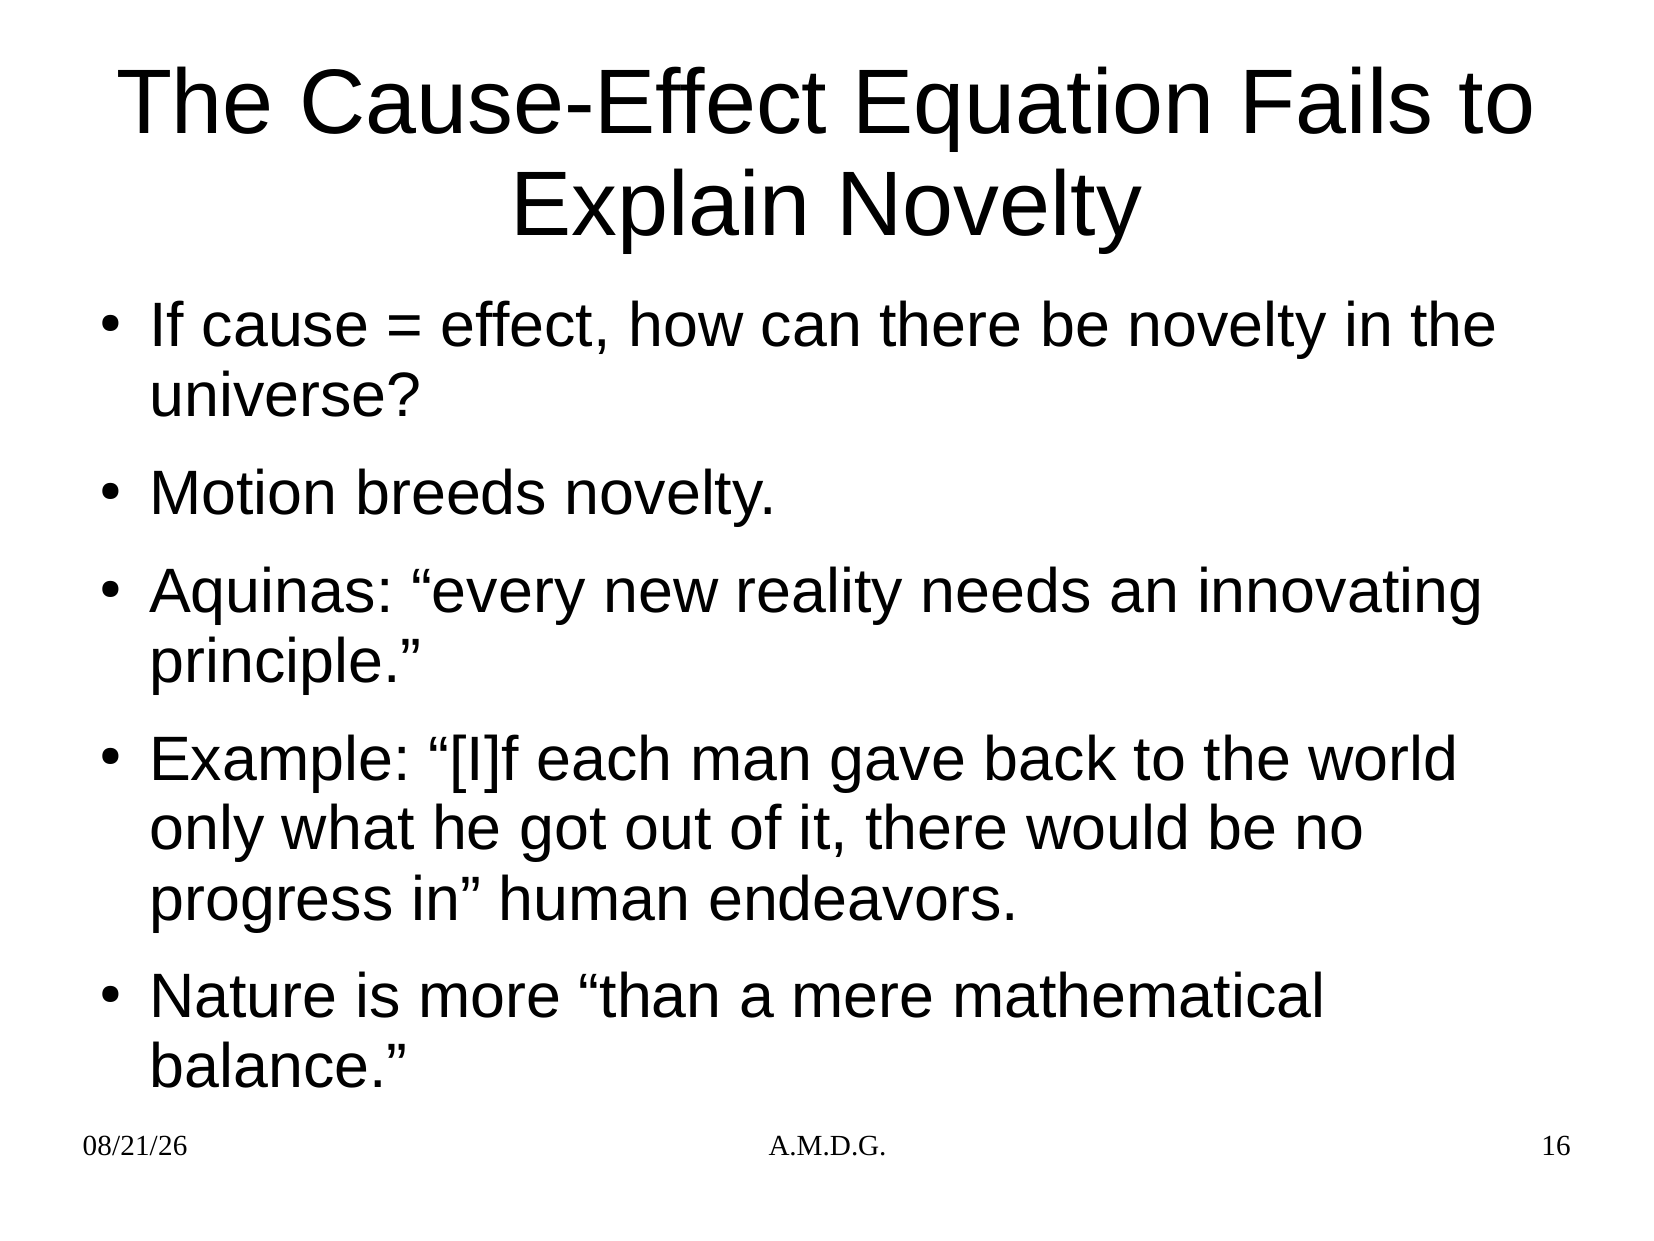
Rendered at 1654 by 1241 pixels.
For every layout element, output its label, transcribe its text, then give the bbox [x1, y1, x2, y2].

list If cause = effect, how can there be novelty in the universe? Motion breeds novelty. Aquinas: “every new reality needs an innovating principle.” Example: “[I]f each man gave back to the world only what he got out of it, there would be no progress in” human endeavors. Nature is more “than a mere mathematical balance.” [82, 290, 1571, 1109]
title The Cause-Effect Equation Fails to Explain Novelty [82, 49, 1571, 257]
